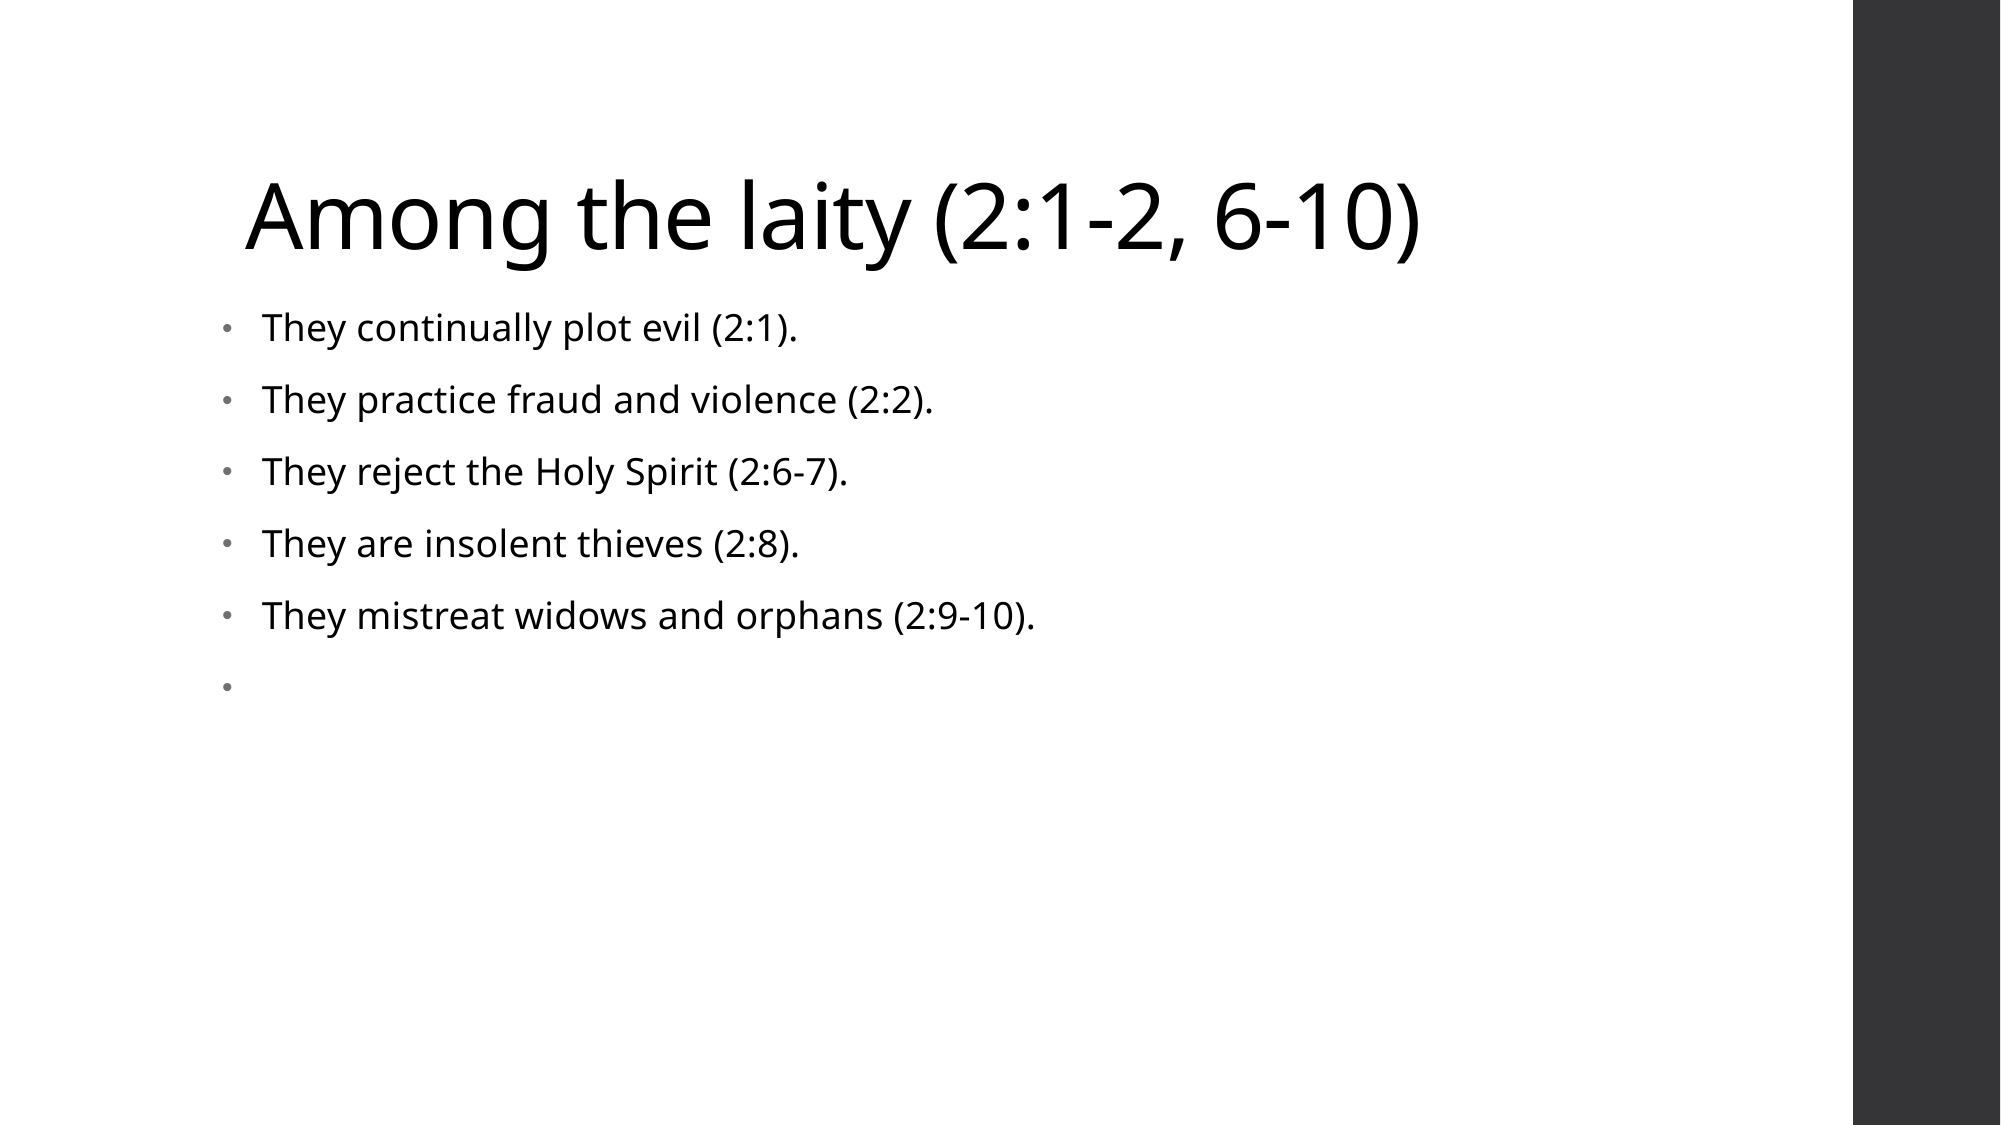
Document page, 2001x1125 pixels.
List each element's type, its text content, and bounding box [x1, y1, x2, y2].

title Among the laity (2:1-2, 6-10) [206, 60, 1797, 278]
list They continually plot evil (2:1). They practice fraud and violence (2:2). They reject the Holy Spirit (2:6-7). They are insolent thieves (2:8). They mistreat widows and orphans (2:9-10). [206, 299, 1617, 1014]
